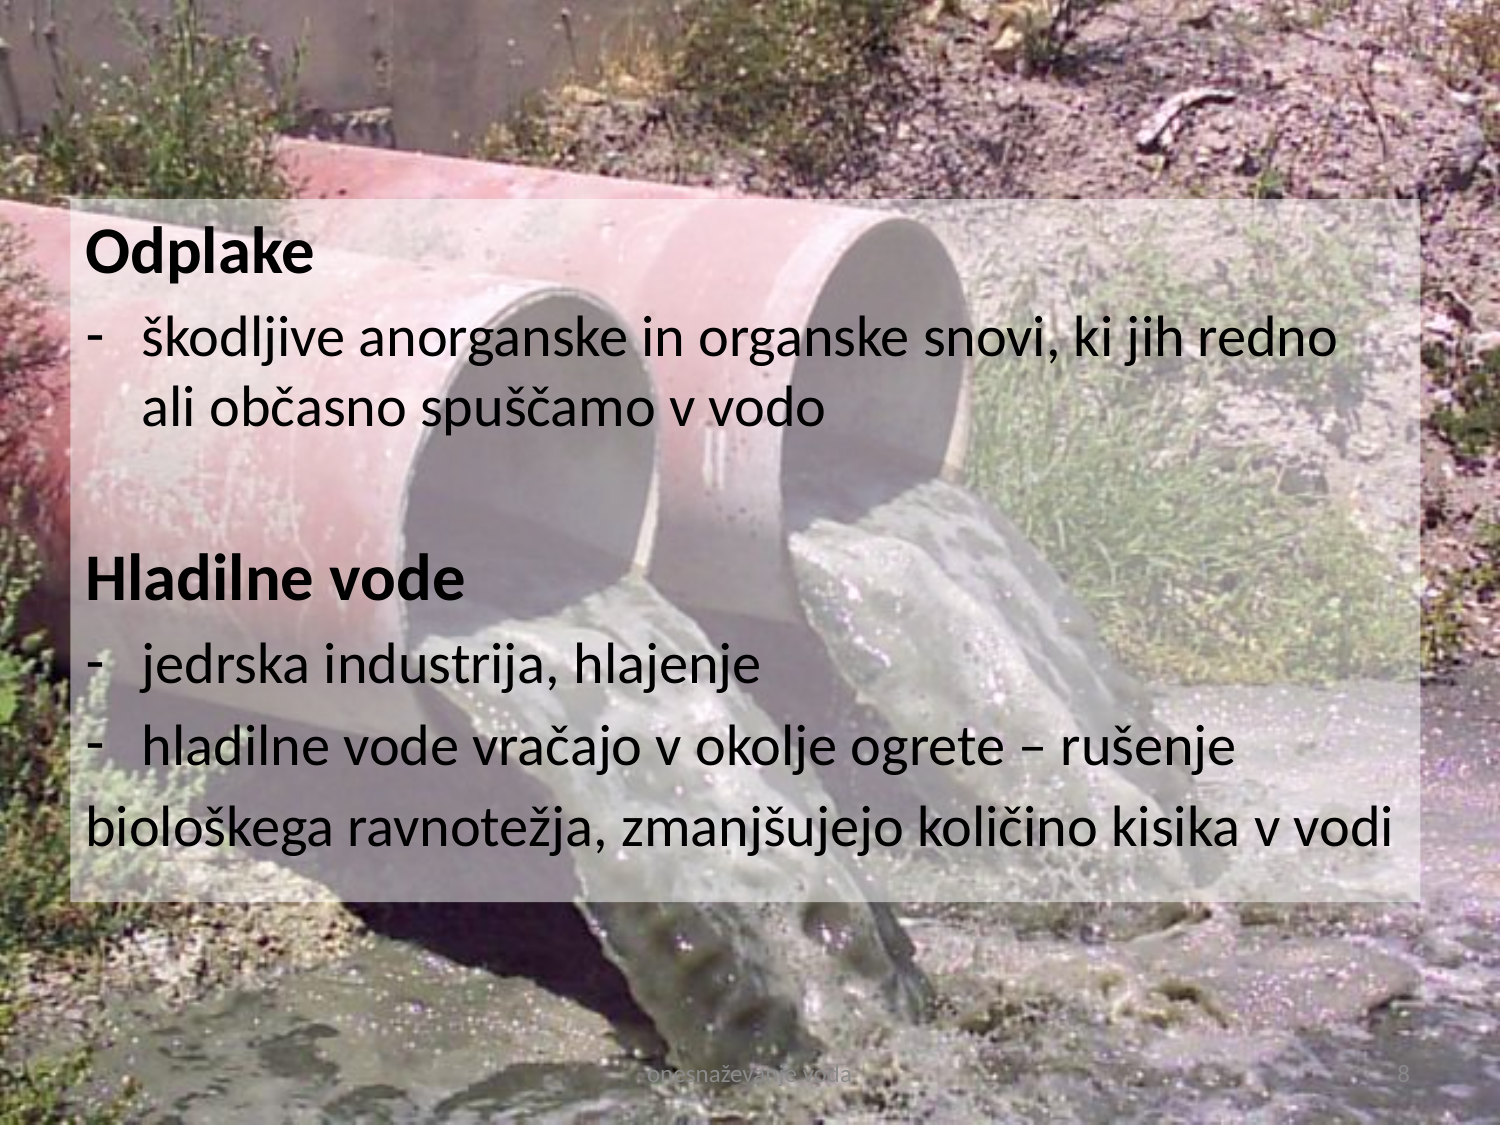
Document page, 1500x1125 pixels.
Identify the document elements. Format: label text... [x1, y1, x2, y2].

list Odplake škodljive anorganske in organske snovi, ki jih redno ali občasno spuščamo v vodo Hladilne vode jedrska industrija, hlajenje hladilne vode vračajo v okolje ogrete – rušenje biološkega ravnotežja, zmanjšujejo količino kisika v vodi [70, 199, 1421, 903]
footer onesnaževanje voda [512, 1042, 988, 1103]
picture [0, 0, 1500, 1125]
slide_number <number> [1074, 1042, 1425, 1103]
